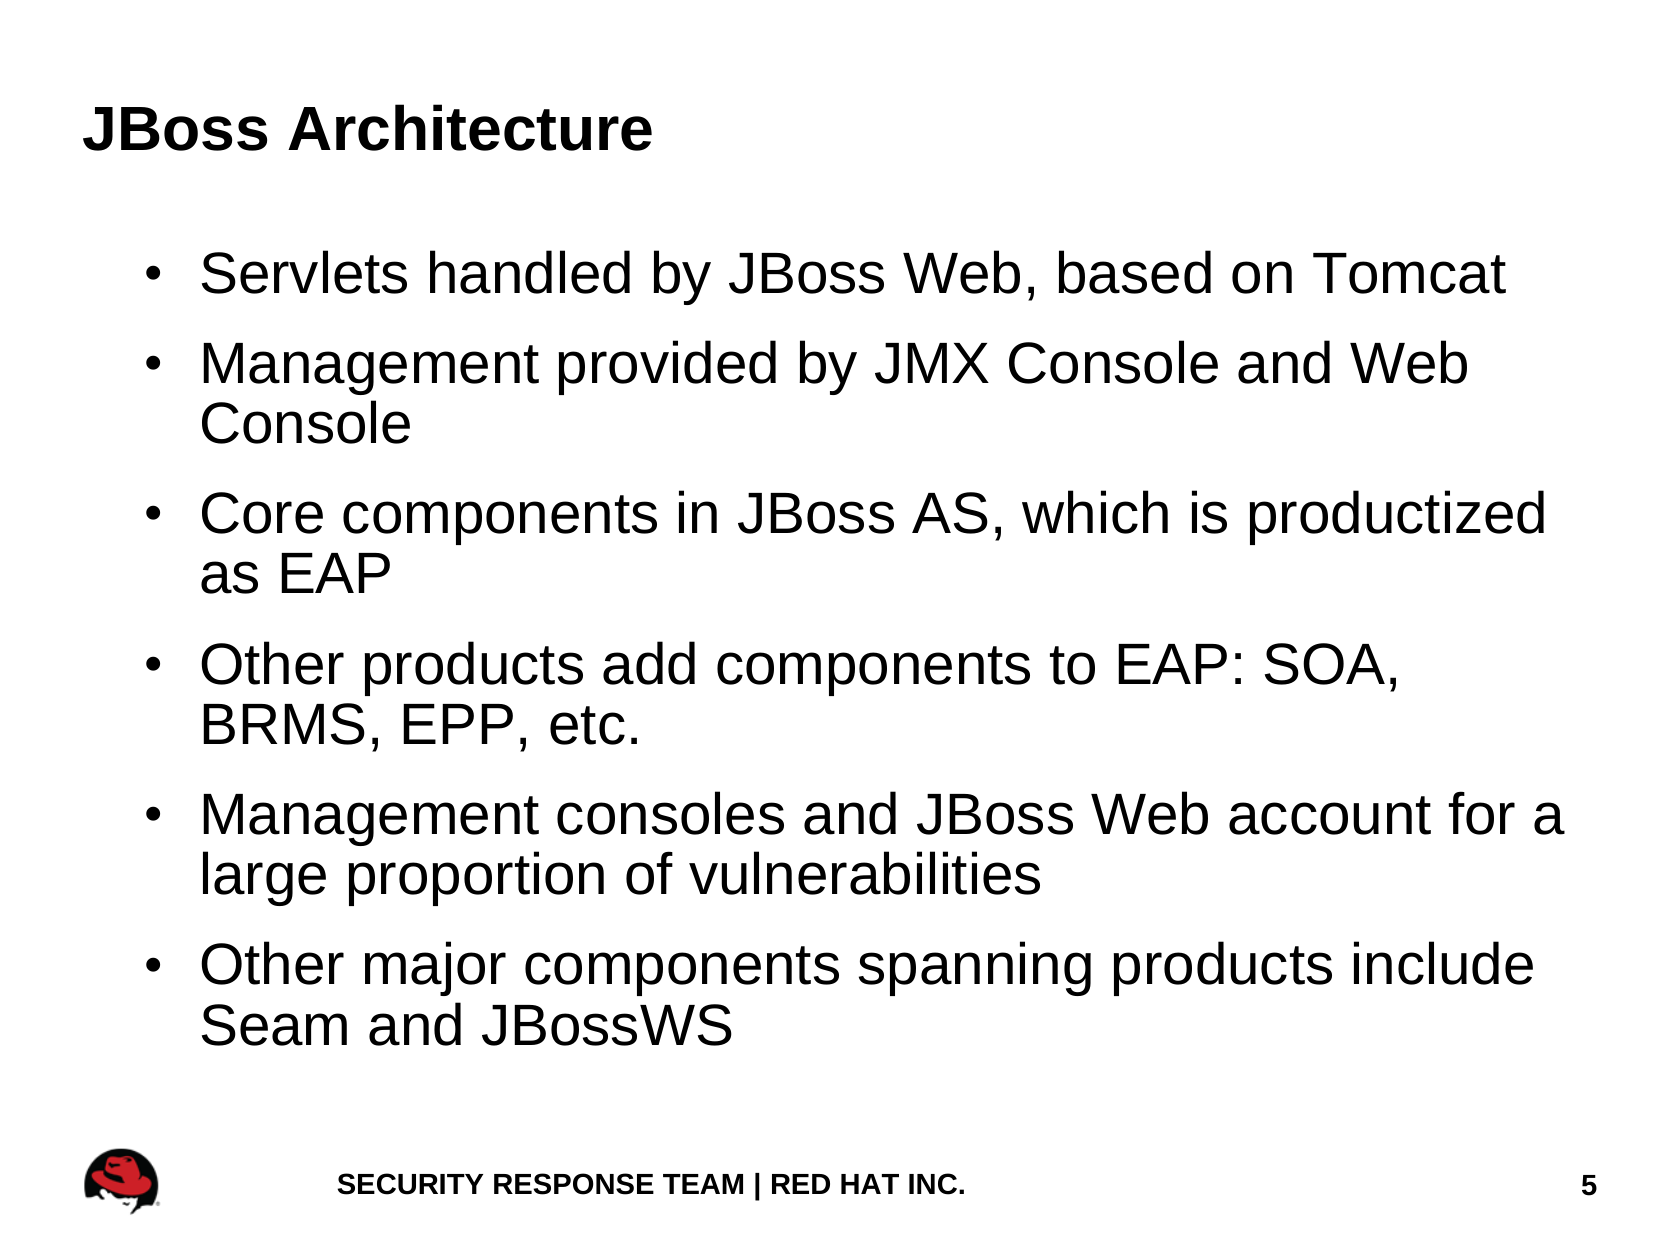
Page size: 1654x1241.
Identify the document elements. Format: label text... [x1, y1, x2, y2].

list Servlets handled by JBoss Web, based on Tomcat Management provided by JMX Console and Web Console Core components in JBoss AS, which is productized as EAP Other products add components to EAP: SOA, BRMS, EPP, etc. Management consoles and JBoss Web account for a large proportion of vulnerabilities Other major components spanning products include Seam and JBossWS [86, 244, 1575, 1063]
picture [83, 1146, 166, 1224]
title JBoss Architecture [82, 37, 1571, 225]
